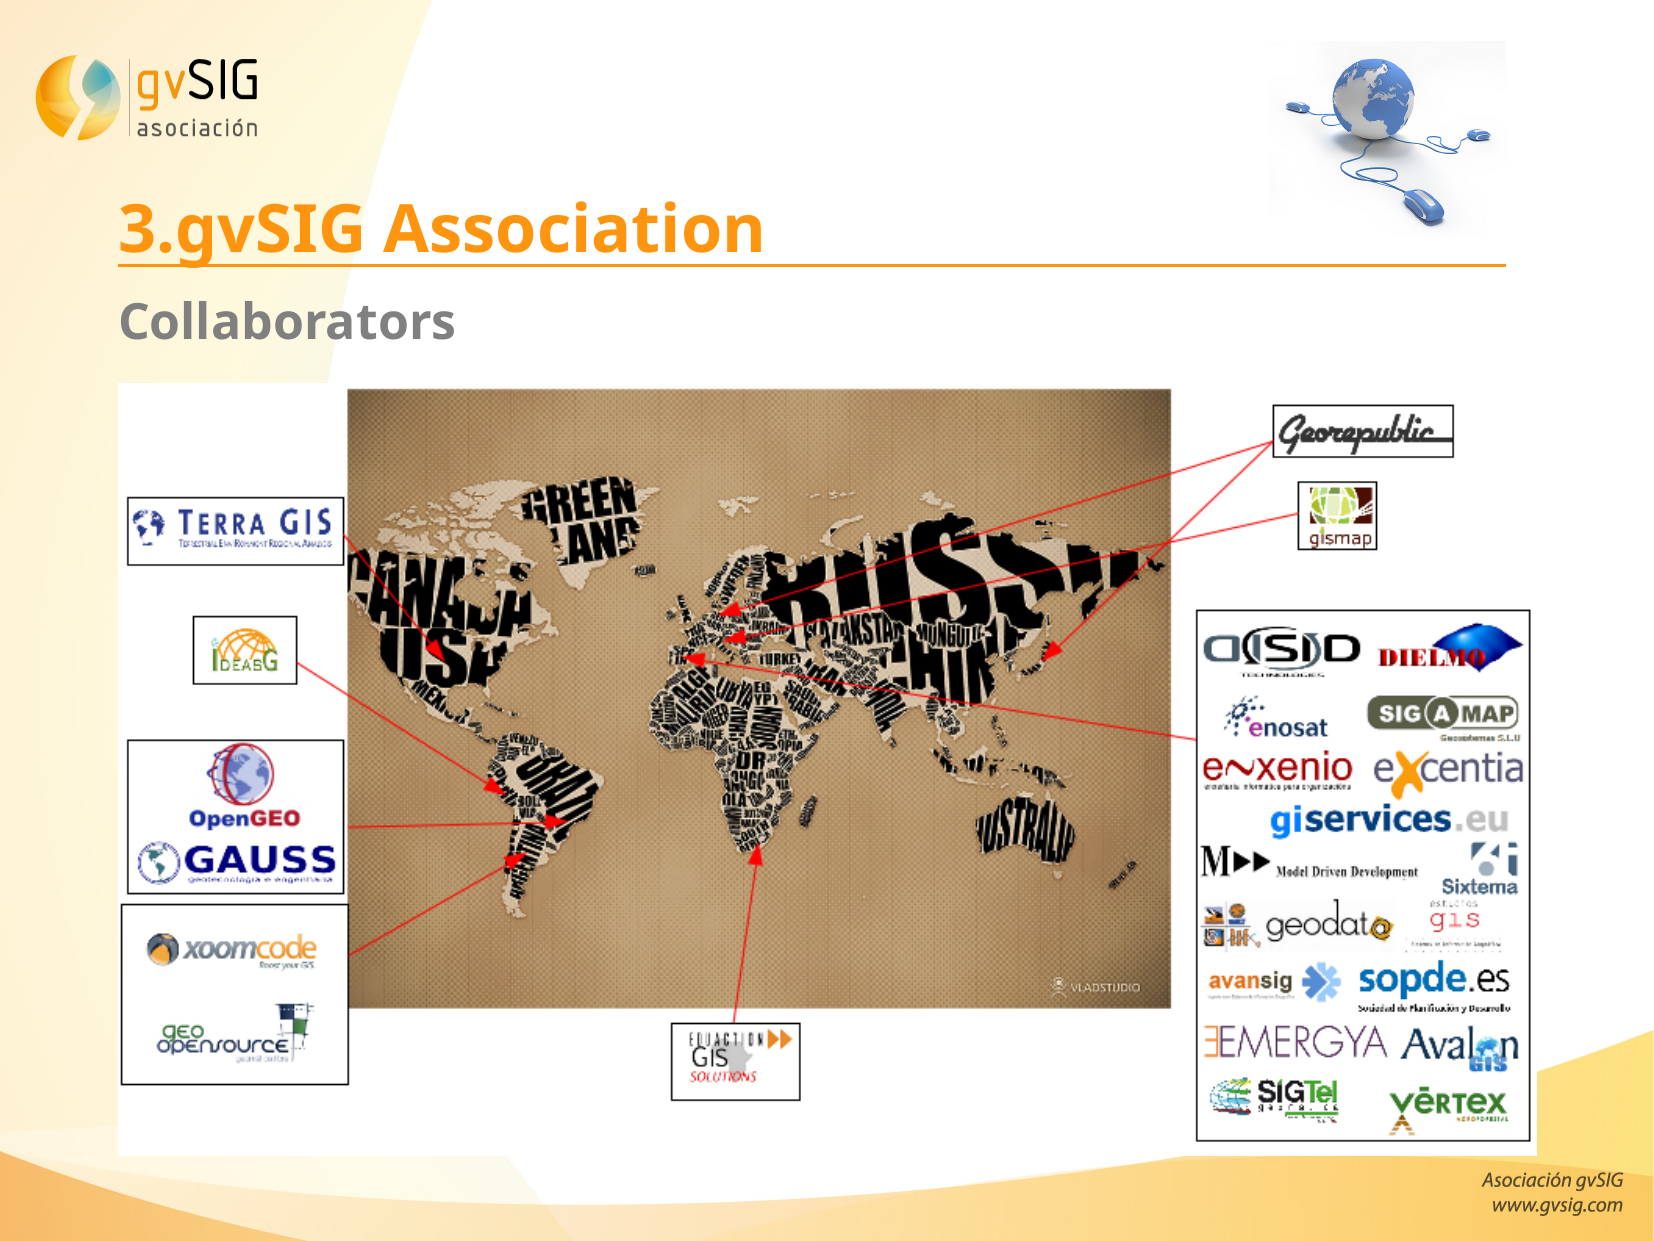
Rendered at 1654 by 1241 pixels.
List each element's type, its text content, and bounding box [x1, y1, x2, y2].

title Collaborators [118, 276, 1388, 365]
picture [0, 0, 1654, 1241]
title 3.gvSIG Association [118, 177, 1607, 276]
